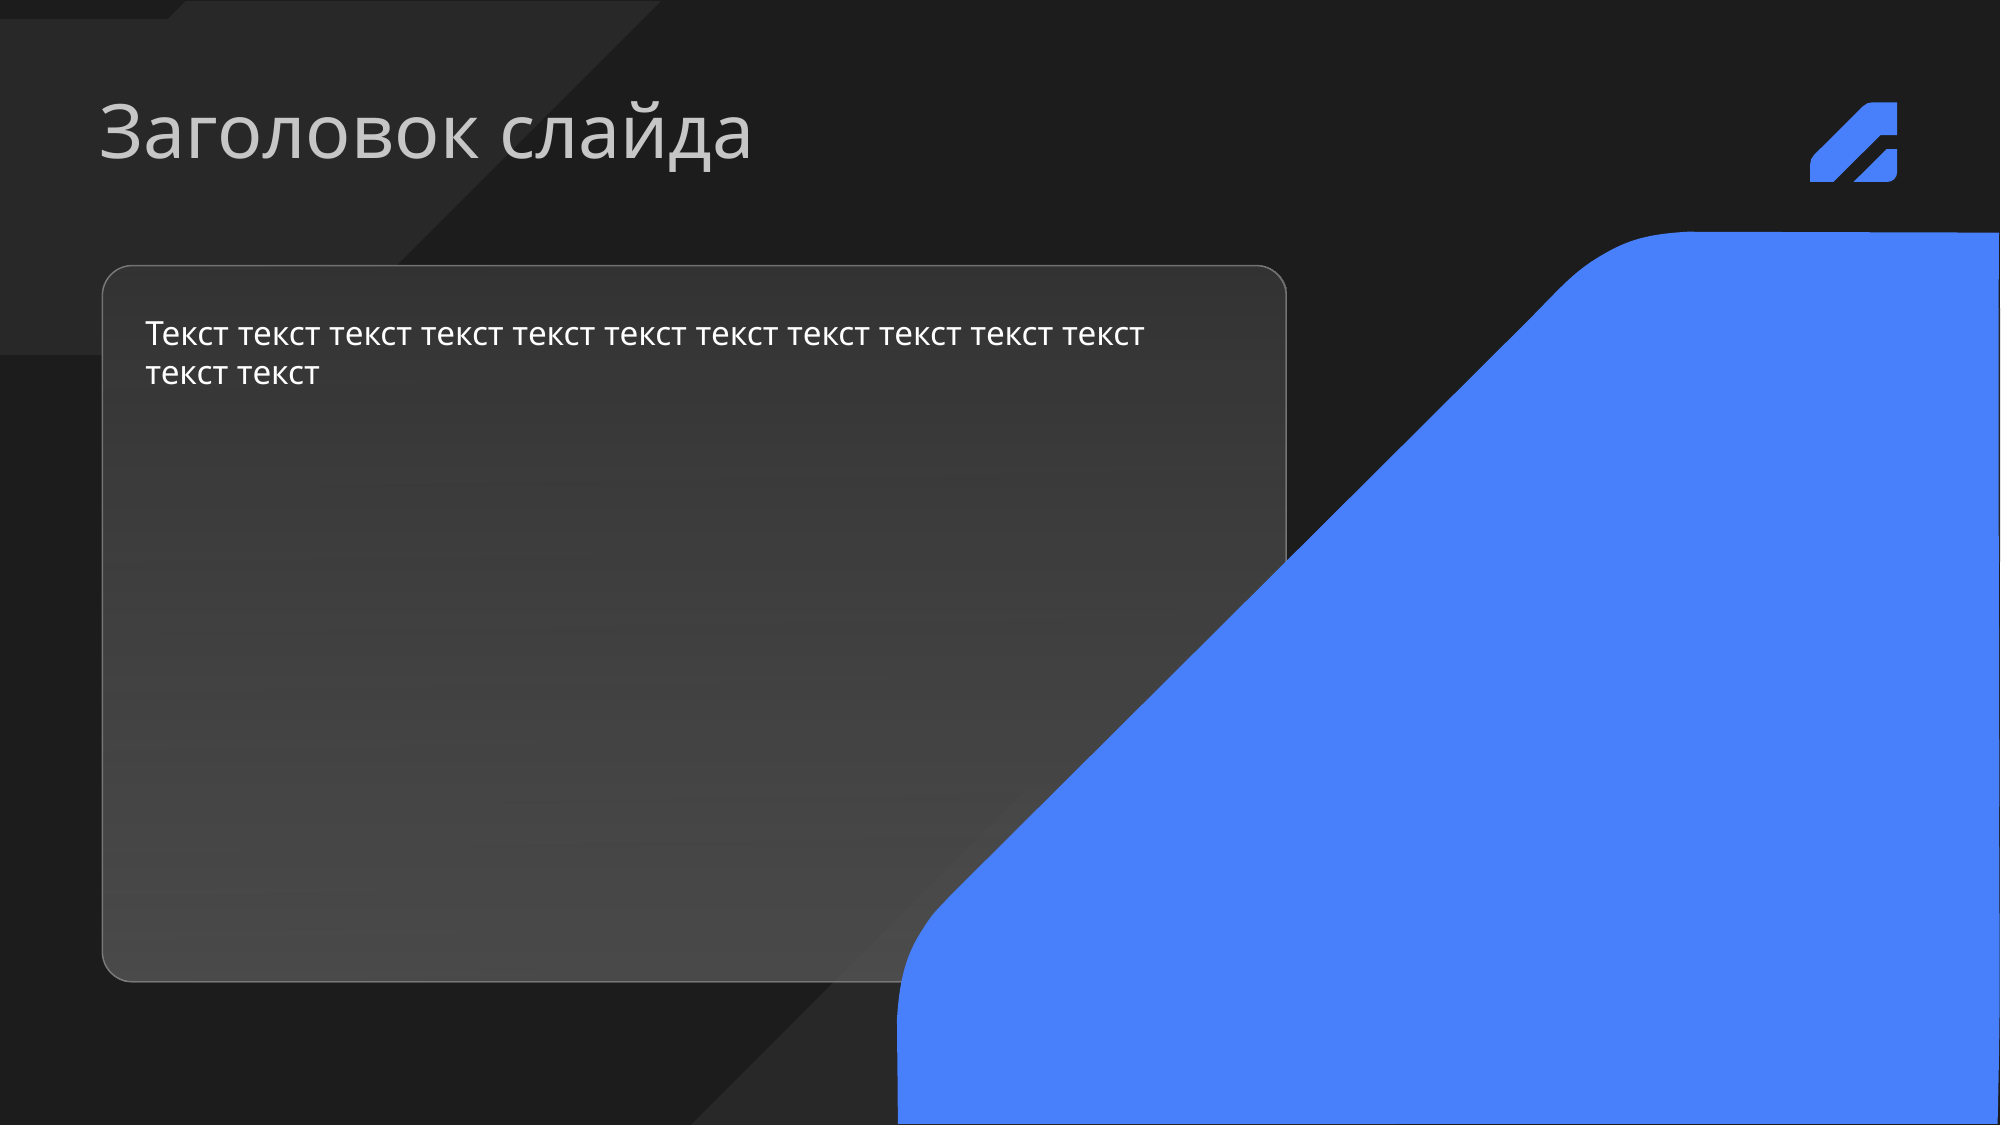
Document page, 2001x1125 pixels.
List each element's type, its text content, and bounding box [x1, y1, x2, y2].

picture [895, 230, 2000, 1125]
text_box [102, 265, 895, 982]
title Заголовок слайда [84, 86, 1810, 179]
text_box Текст текст текст текст текст текст текст текст текст текст текст текст текст [130, 304, 1246, 401]
